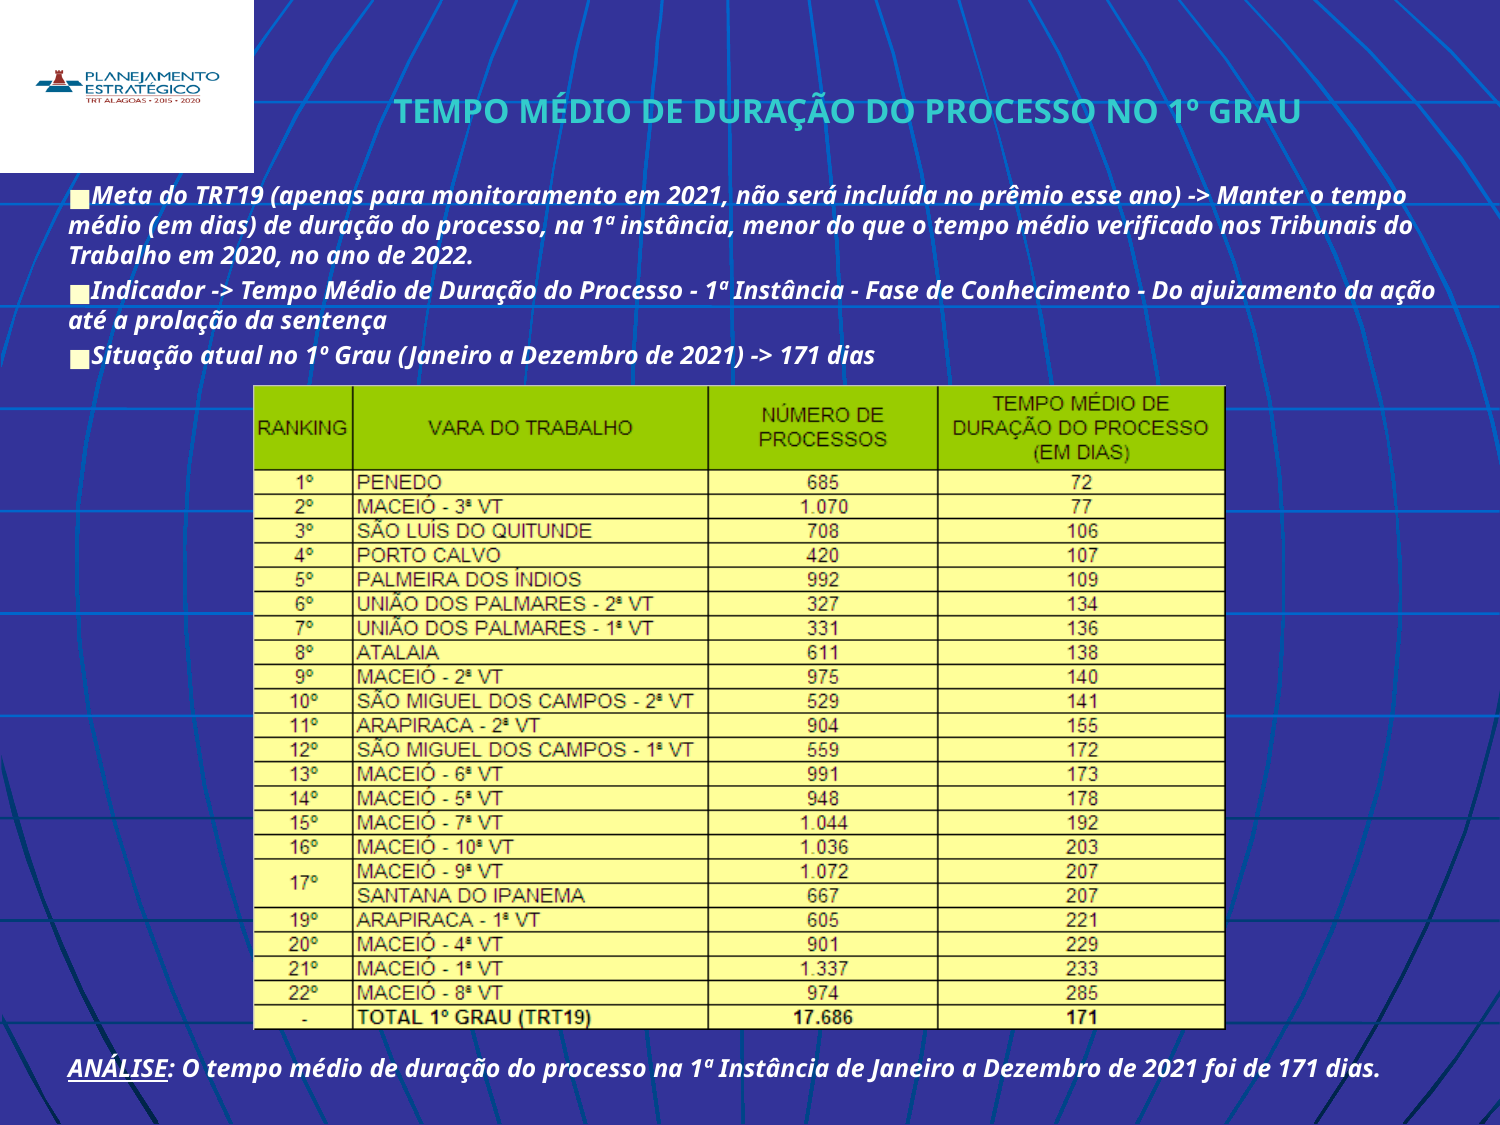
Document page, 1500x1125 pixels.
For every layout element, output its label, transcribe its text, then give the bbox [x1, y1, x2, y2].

text_box TEMPO MÉDIO DE DURAÇÃO DO PROCESSO NO 1º GRAU [254, 82, 1447, 138]
text_box ANÁLISE: O tempo médio de duração do processo na 1ª Instância de Janeiro a Dezembro de 2021 foi de 171 dias. [53, 1045, 1459, 1125]
text_box Meta do TRT19 (apenas para monitoramento em 2021, não será incluída no prêmio esse ano) -> Manter o tempo médio (em dias) de duração do processo, na 1ª instância, menor do que o tempo médio verificado nos Tribunais do Trabalho em 2020, no ano de 2022. Indicador -> Tempo Médio de Duração do Processo - 1ª Instância - Fase de Conhecimento - Do ajuizamento da ação até a prolação da sentença Situação atual no 1º Grau (Janeiro a Dezembro de 2021) -> 171 dias [53, 172, 1459, 421]
picture [0, 0, 254, 173]
picture [253, 385, 1226, 1030]
